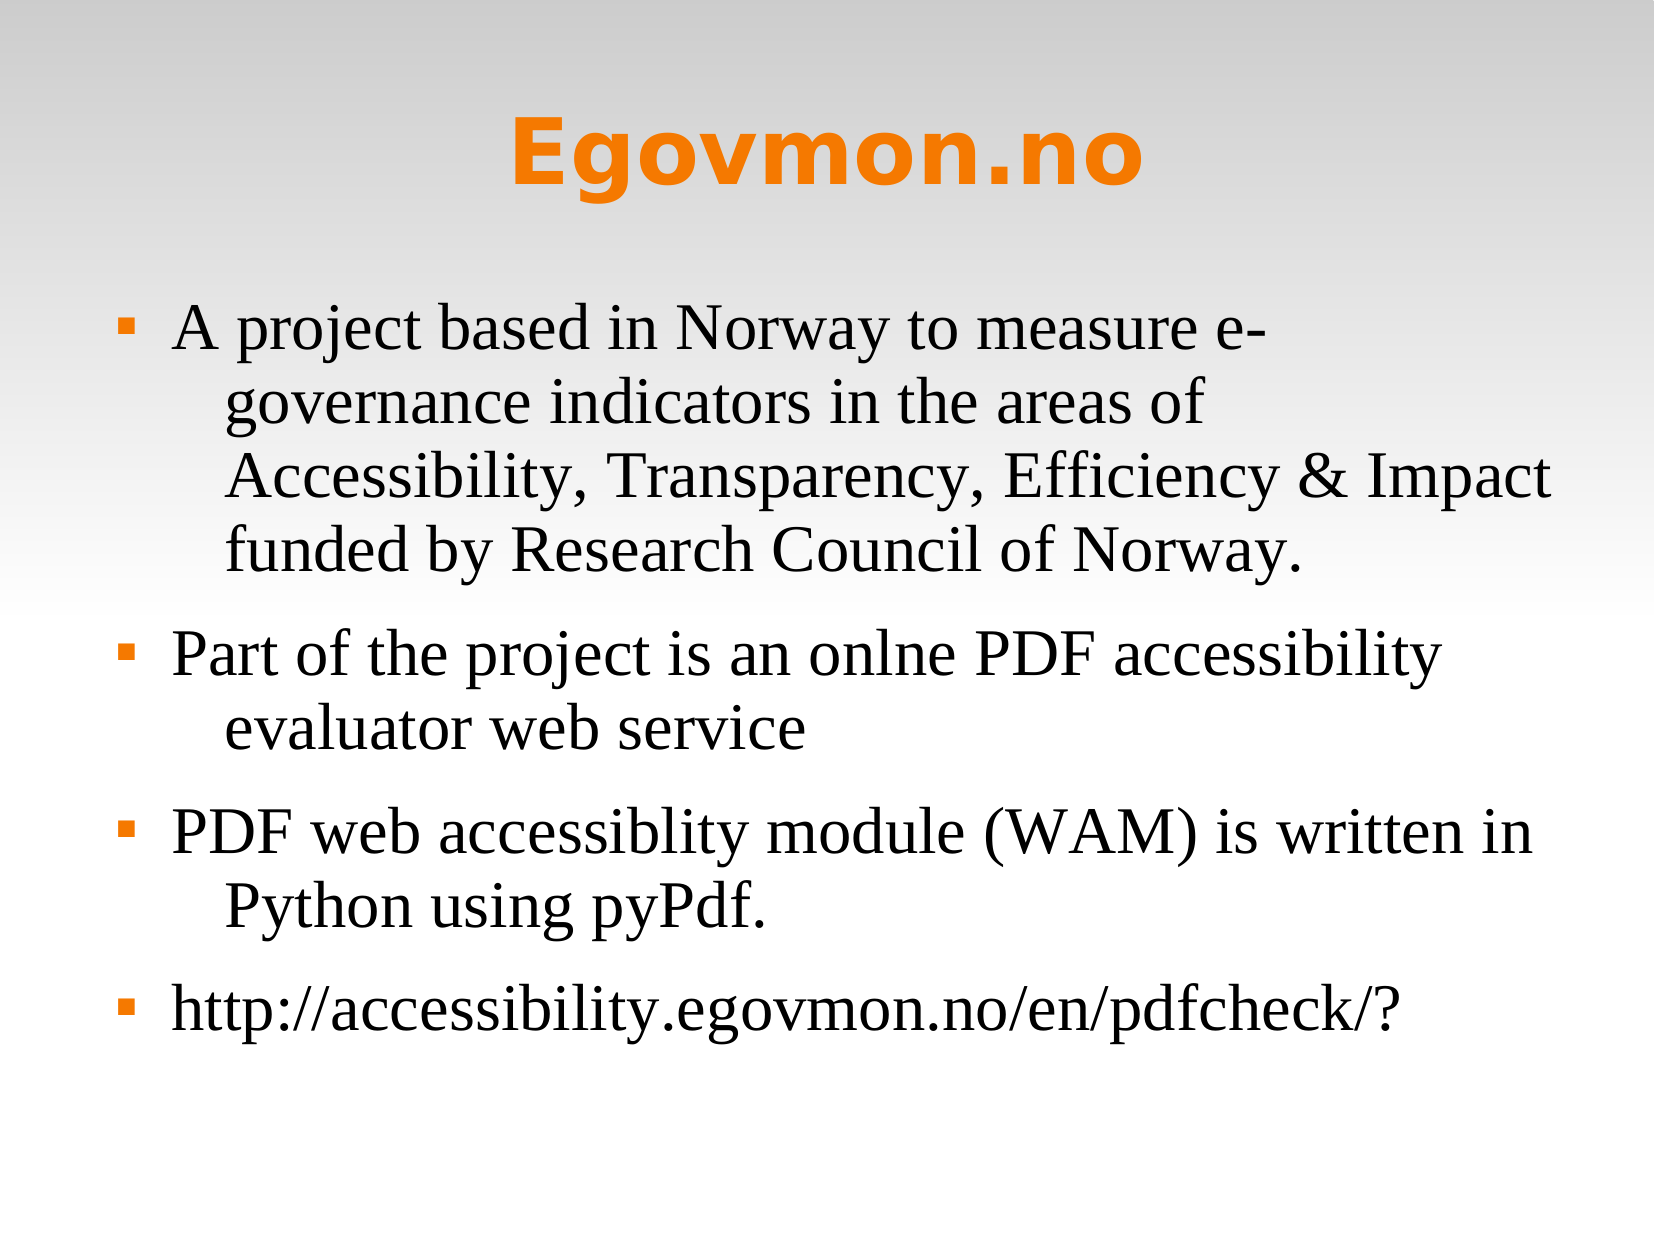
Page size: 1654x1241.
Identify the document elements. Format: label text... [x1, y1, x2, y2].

list A project based in Norway to measure e-governance indicators in the areas of Accessibility, Transparency, Efficiency & Impact funded by Research Council of Norway. Part of the project is an onlne PDF accessibility evaluator web service PDF web accessiblity module (WAM) is written in Python using pyPdf. http://accessibility.egovmon.no/en/pdfcheck/? [82, 290, 1571, 1109]
title Egovmon.no [82, 49, 1571, 257]
